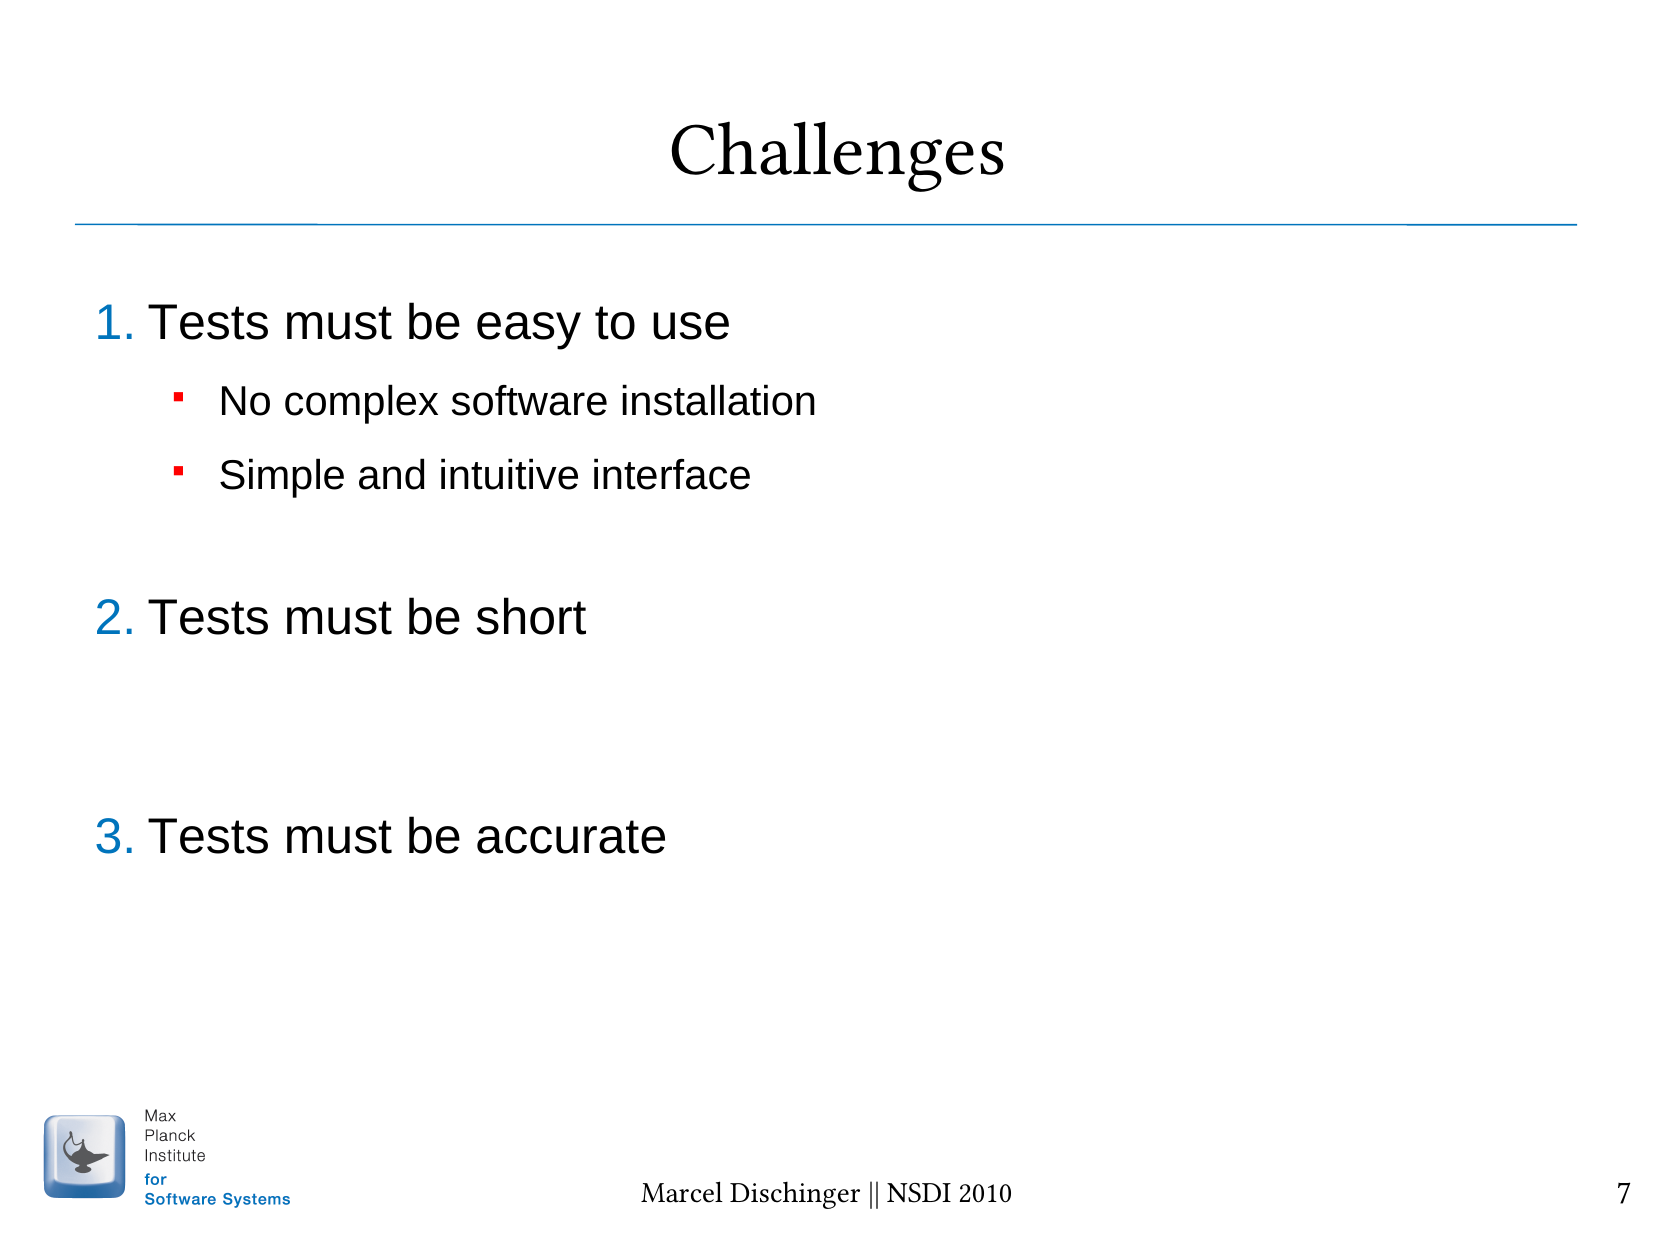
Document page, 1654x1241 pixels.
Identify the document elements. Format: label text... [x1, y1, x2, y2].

title Challenges [54, 51, 1621, 252]
list Tests must be easy to use No complex software installation Simple and intuitive interface Tests must be short Tests must be accurate [77, 277, 1579, 1180]
